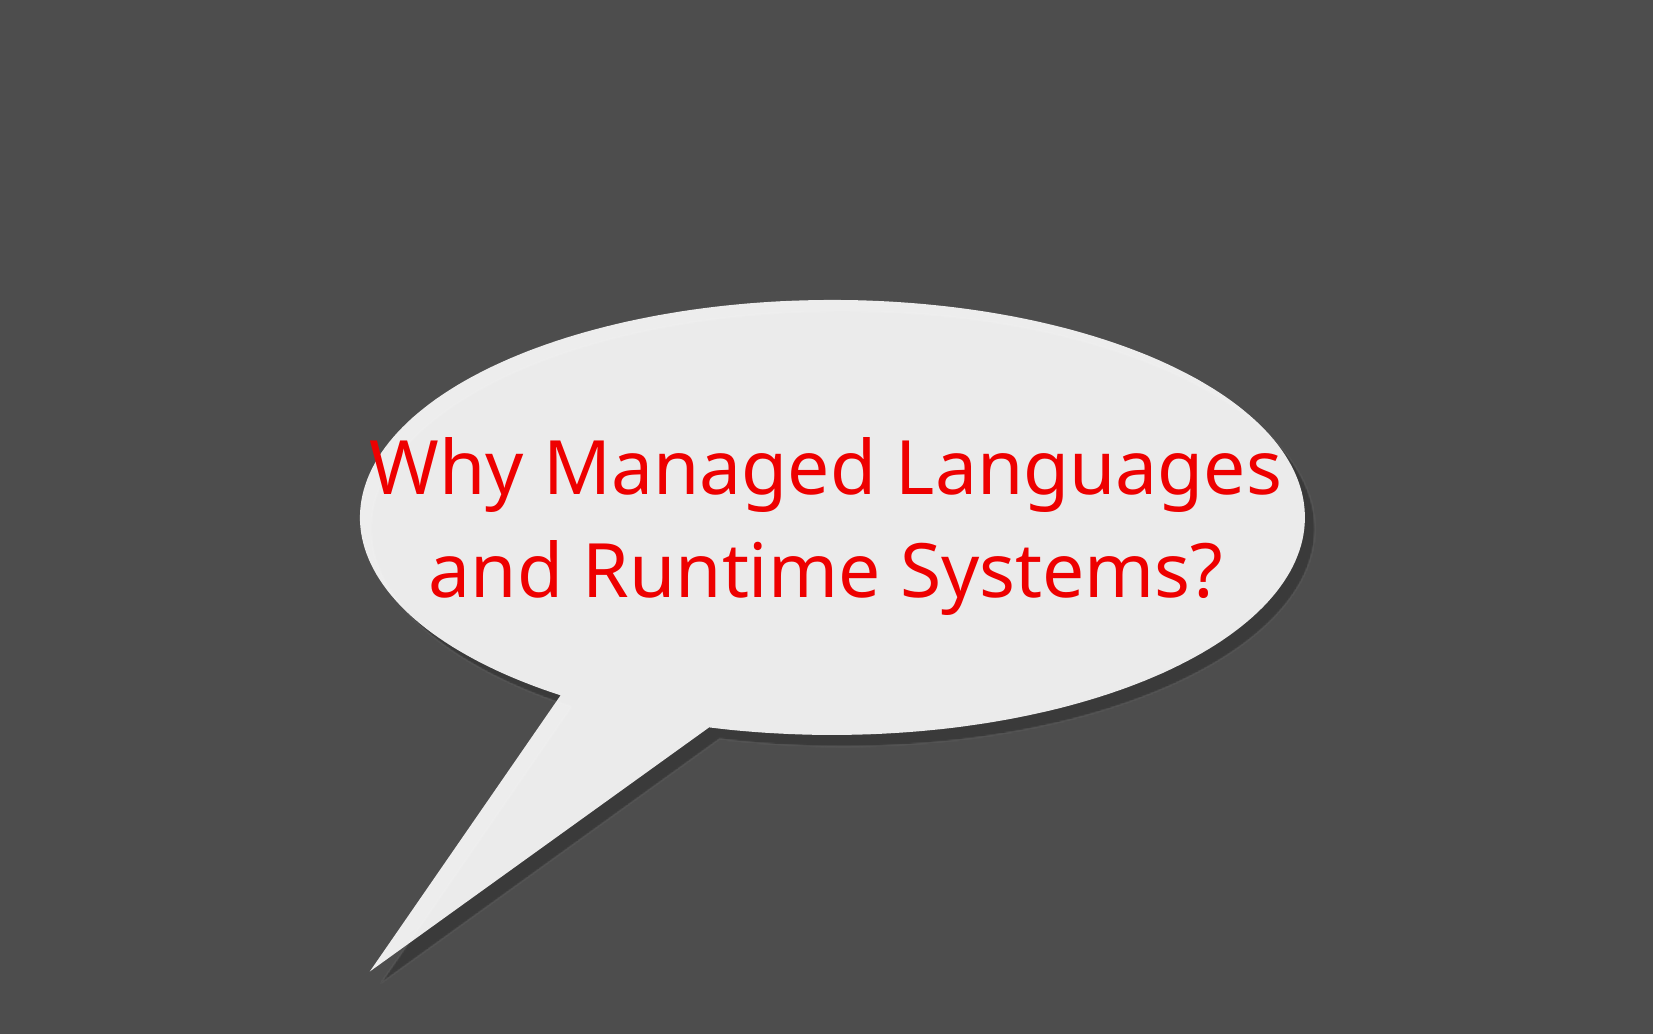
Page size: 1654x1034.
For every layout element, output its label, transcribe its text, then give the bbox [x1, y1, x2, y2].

title Why Managed Languages and Runtime Systems? [0, 0, 1653, 1034]
